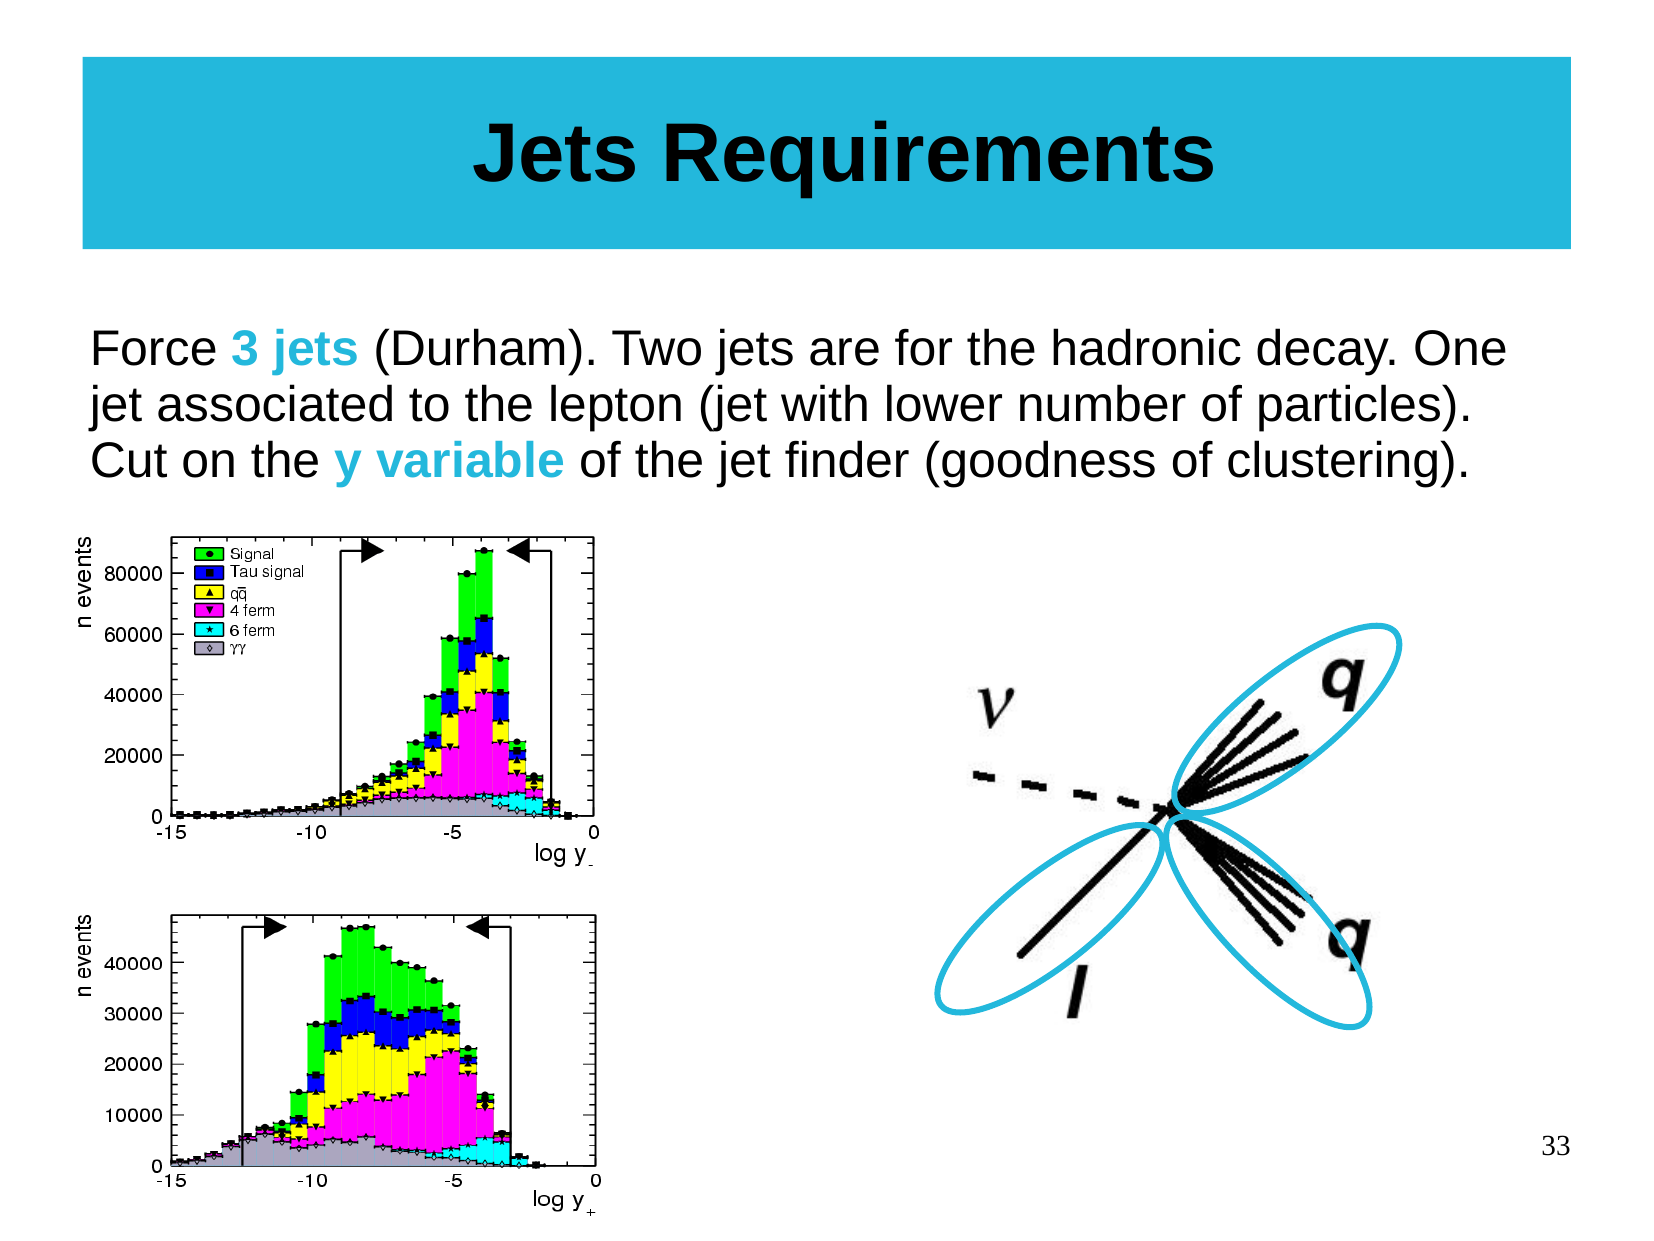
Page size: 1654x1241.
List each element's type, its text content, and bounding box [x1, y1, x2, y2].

text_box Force 3 jets (Durham). Two jets are for the hadronic decay. One jet associated to the lepton (jet with lower number of particles). Cut on the y variable of the jet finder (goodness of clustering). [75, 313, 1576, 1063]
title Jets Requirements [82, 56, 1571, 250]
picture [679, 599, 1501, 1139]
picture [75, 888, 640, 1226]
picture [75, 507, 638, 883]
